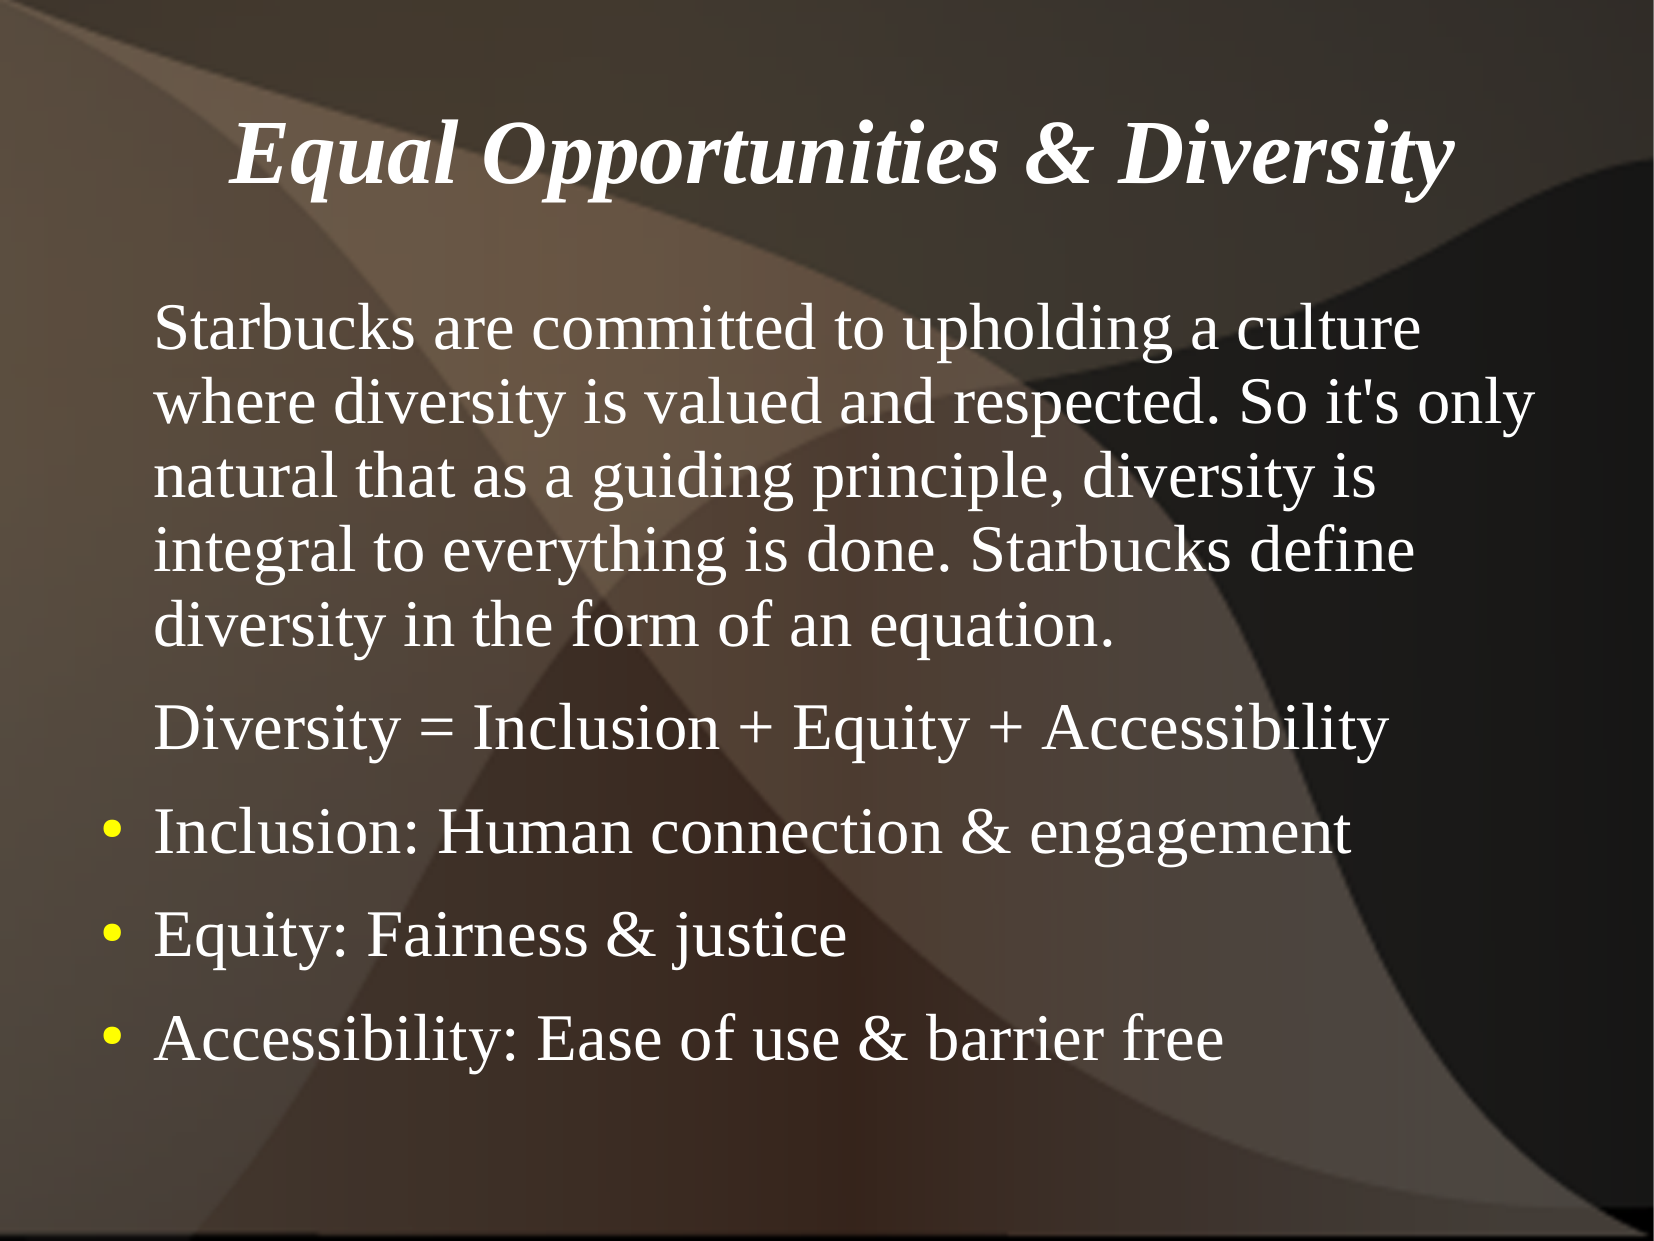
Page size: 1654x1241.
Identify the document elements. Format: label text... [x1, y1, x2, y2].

list Starbucks are committed to upholding a culture where diversity is valued and respected. So it's only natural that as a guiding principle, diversity is integral to everything is done. Starbucks define diversity in the form of an equation. Diversity = Inclusion + Equity + Accessibility Inclusion: Human connection & engagement Equity: Fairness & justice Accessibility: Ease of use & barrier free [82, 290, 1571, 1179]
picture [0, 0, 1654, 1241]
title Equal Opportunities & Diversity [82, 49, 1571, 257]
